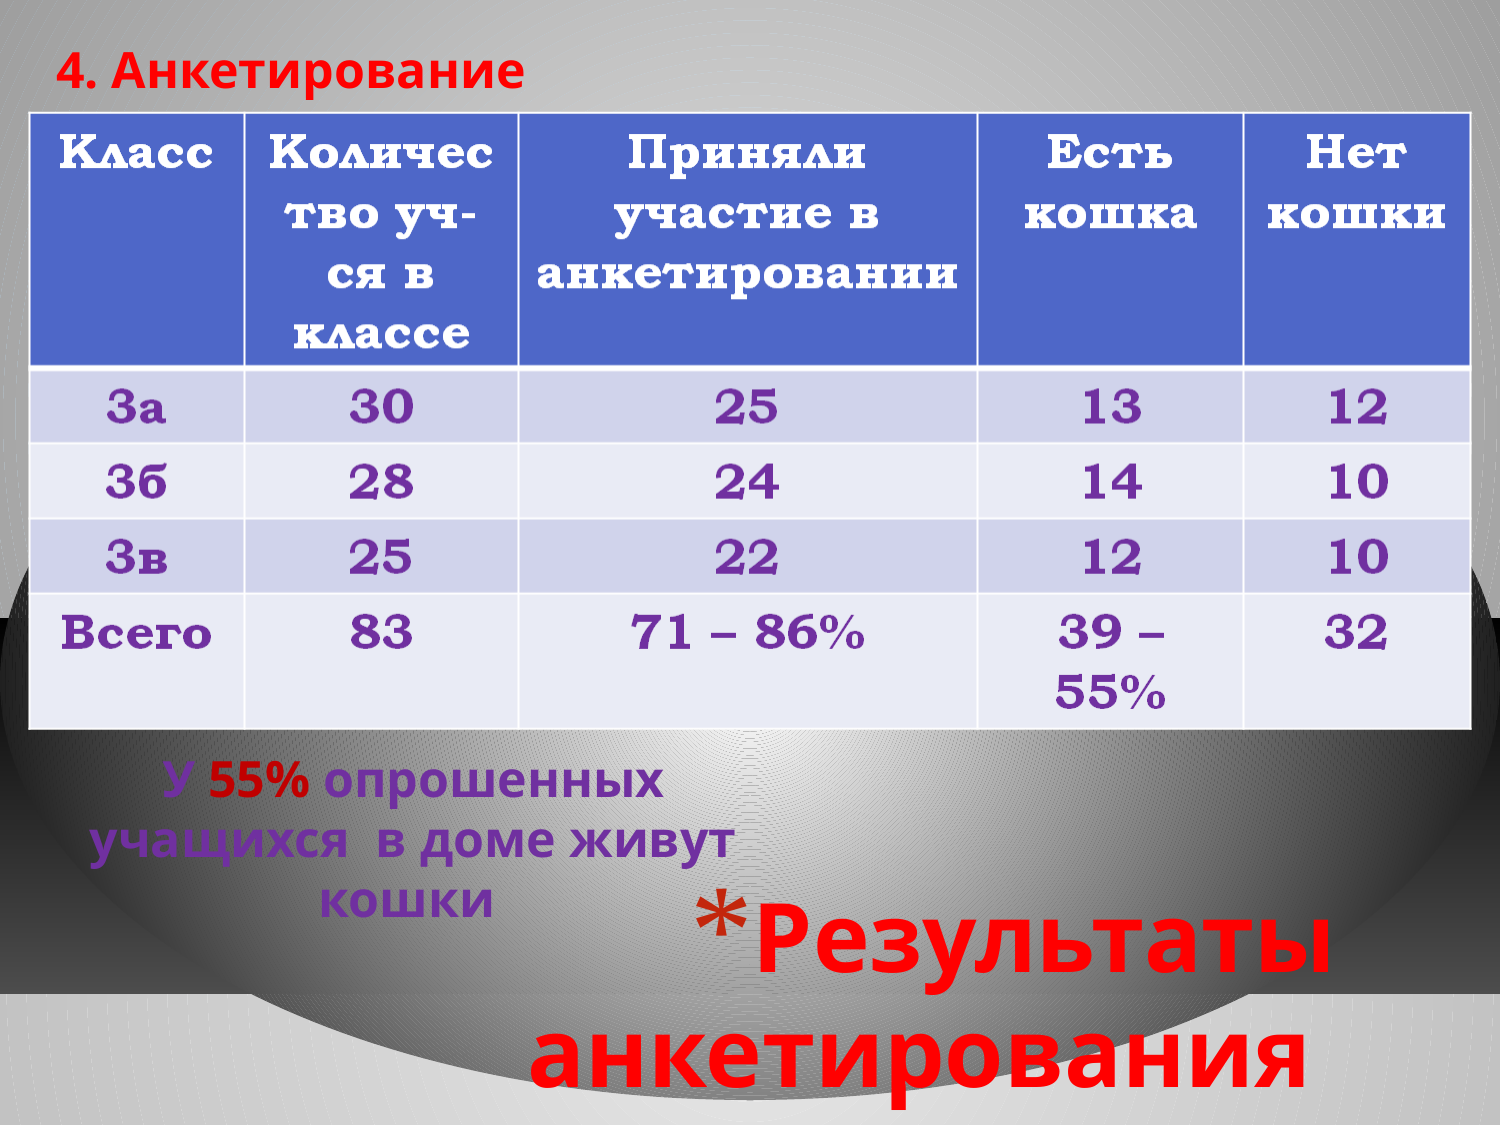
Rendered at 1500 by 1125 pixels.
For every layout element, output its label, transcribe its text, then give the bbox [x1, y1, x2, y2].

text_box 4. Анкетирование [41, 31, 541, 106]
picture [17, 101, 1483, 740]
text_box У 55% опрошенных учащихся в доме живут кошки [53, 739, 774, 937]
title Результаты анкетирования [407, 869, 1476, 1058]
